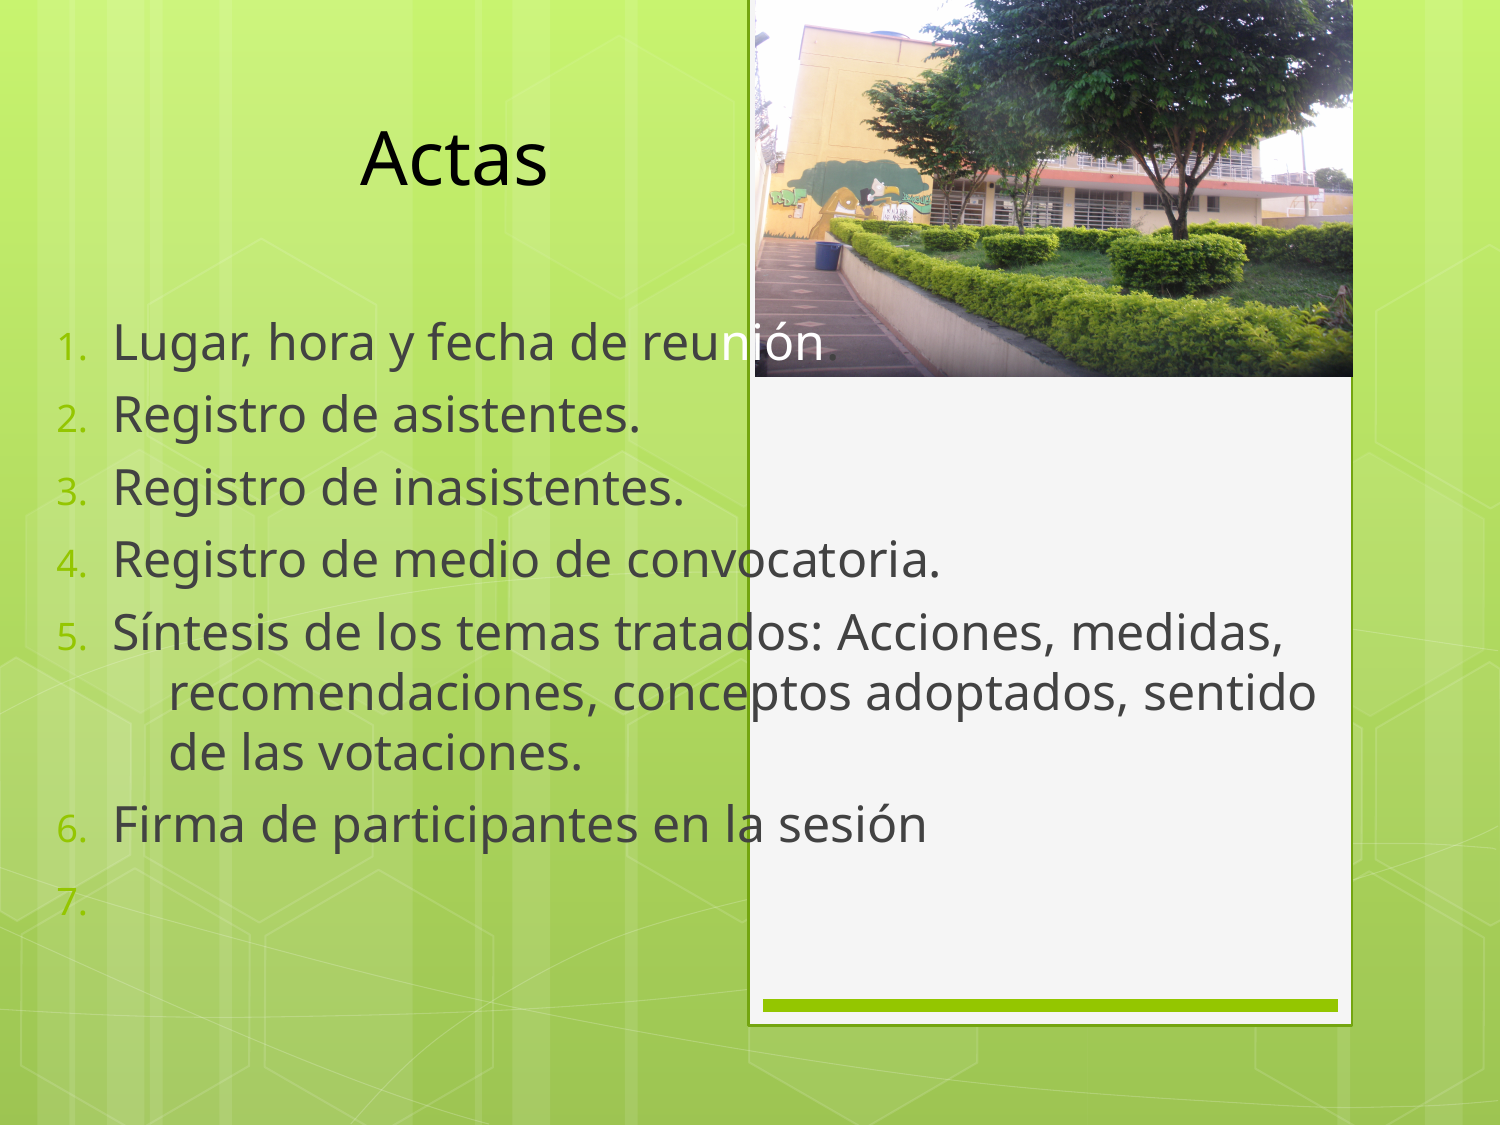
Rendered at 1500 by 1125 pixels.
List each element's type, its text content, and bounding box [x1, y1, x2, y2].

subtitle Lugar, hora y fecha de reunión. Registro de asistentes. Registro de inasistentes. Registro de medio de convocatoria. Síntesis de los temas tratados: Acciones, medidas, recomendaciones, conceptos adoptados, sentido de las votaciones. Firma de participantes en la sesión [41, 302, 1353, 1095]
picture [755, 0, 1353, 302]
title Actas [183, 42, 727, 209]
